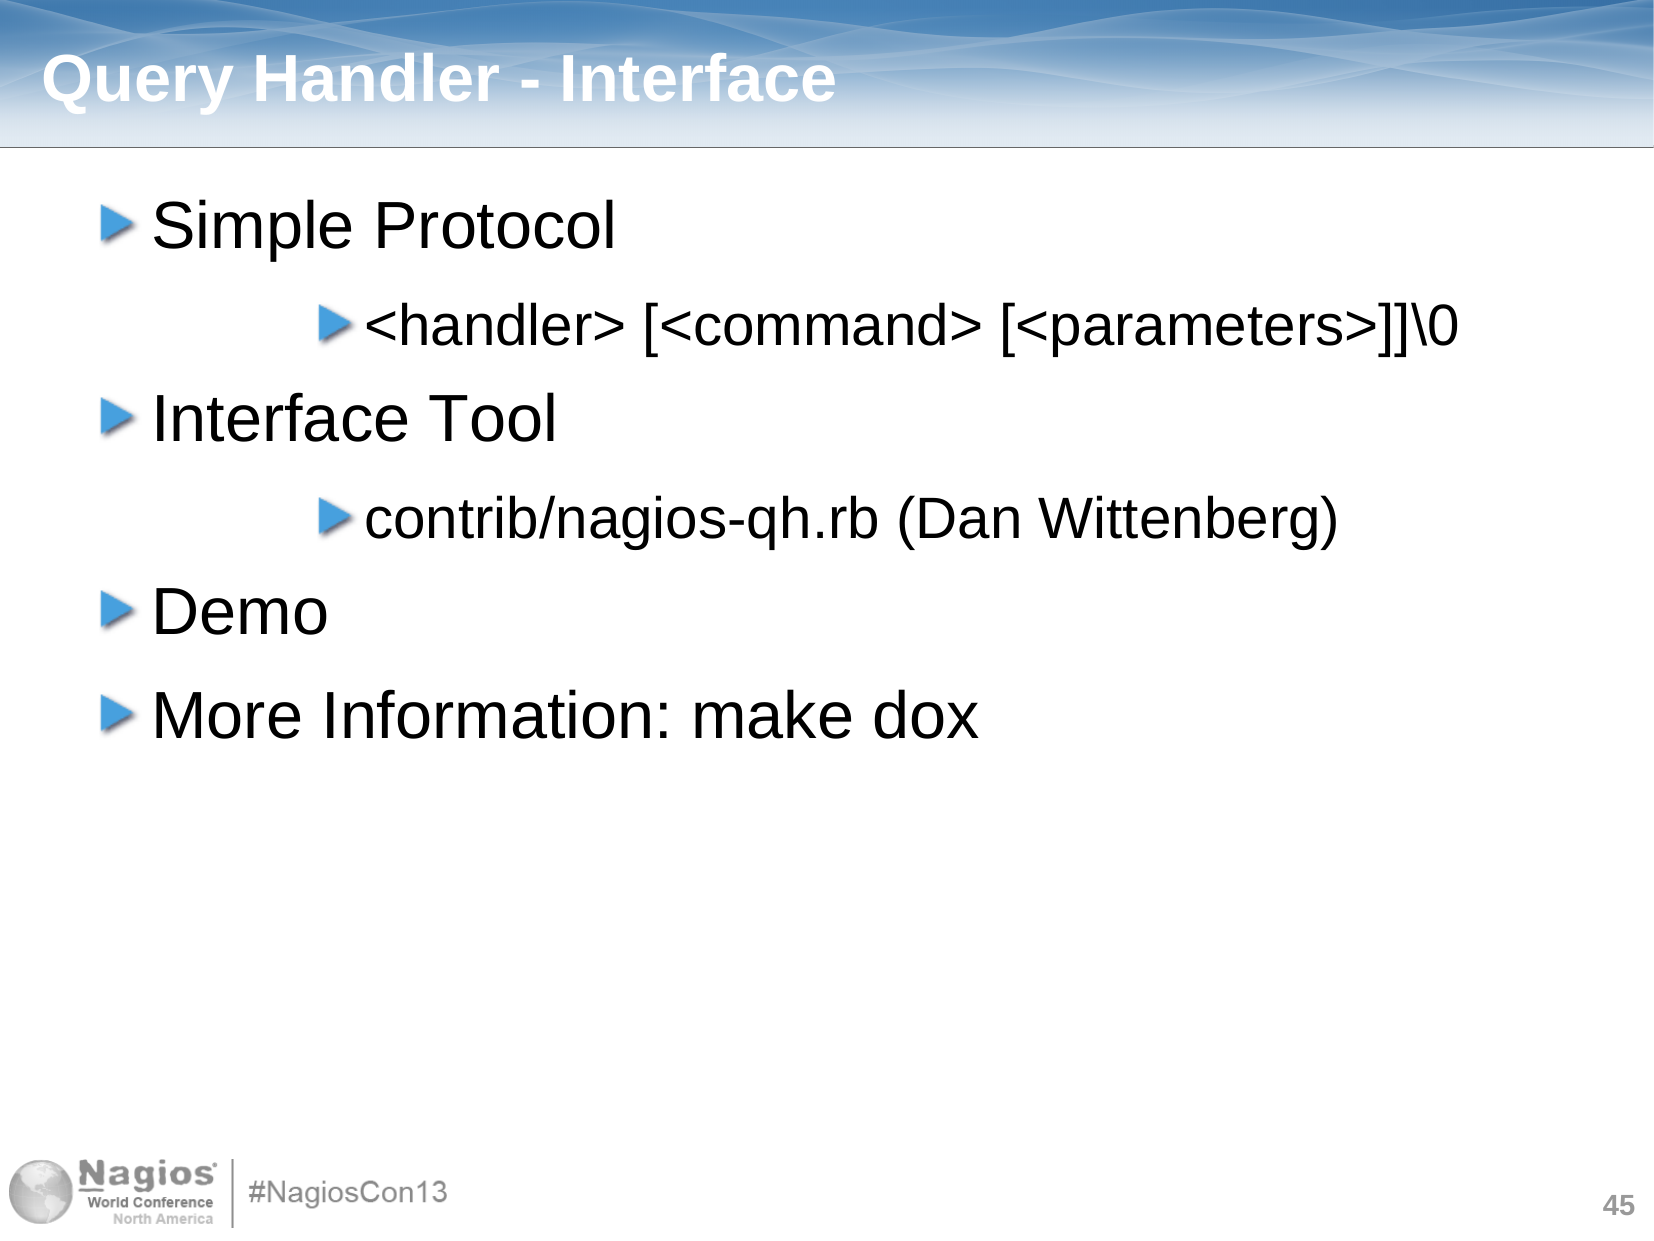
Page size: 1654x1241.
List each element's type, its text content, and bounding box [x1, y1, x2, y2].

picture [0, 0, 1654, 147]
list Simple Protocol <handler> [<command> [<parameters>]]\0 Interface Tool contrib/nagios-qh.rb (Dan Wittenberg) Demo More Information: make dox [80, 188, 1569, 1007]
title Query Handler - Interface [41, 29, 1248, 127]
picture [9, 1159, 453, 1228]
